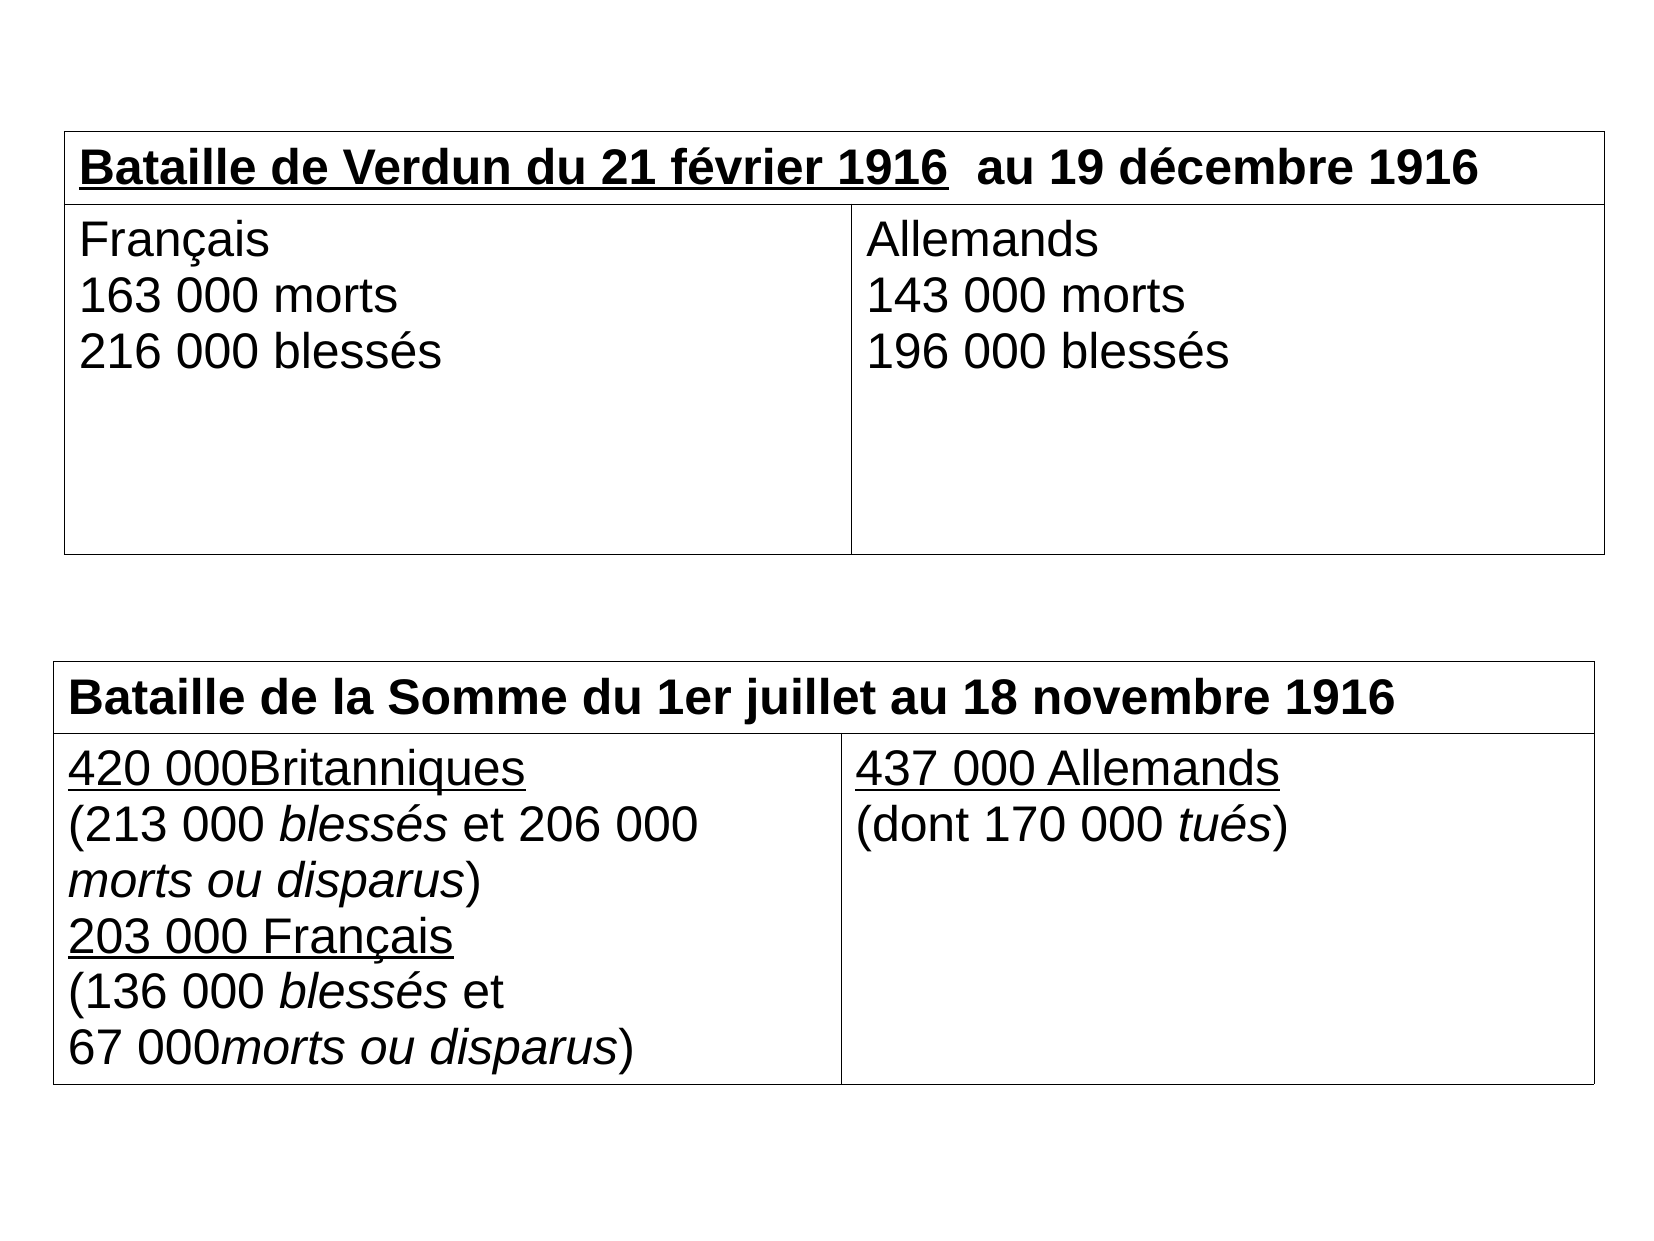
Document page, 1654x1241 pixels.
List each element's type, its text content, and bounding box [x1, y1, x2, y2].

table_cell Français 163 000 morts 216 000 blessés [65, 205, 851, 554]
table_cell 437 000 Allemands (dont 170 000 tués) [842, 734, 1594, 1084]
table_cell 420 000Britanniques (213 000 blessés et 206 000 morts ou disparus) 203 000 Français (136 000 blessés et 67 000morts ou disparus) [54, 734, 841, 1084]
table_header Bataille de la Somme du 1er juillet au 18 novembre 1916 [54, 662, 1594, 733]
table_cell Allemands 143 000 morts 196 000 blessés [852, 205, 1604, 554]
table_header Bataille de Verdun du 21 février 1916 au 19 décembre 1916 [65, 132, 1604, 204]
